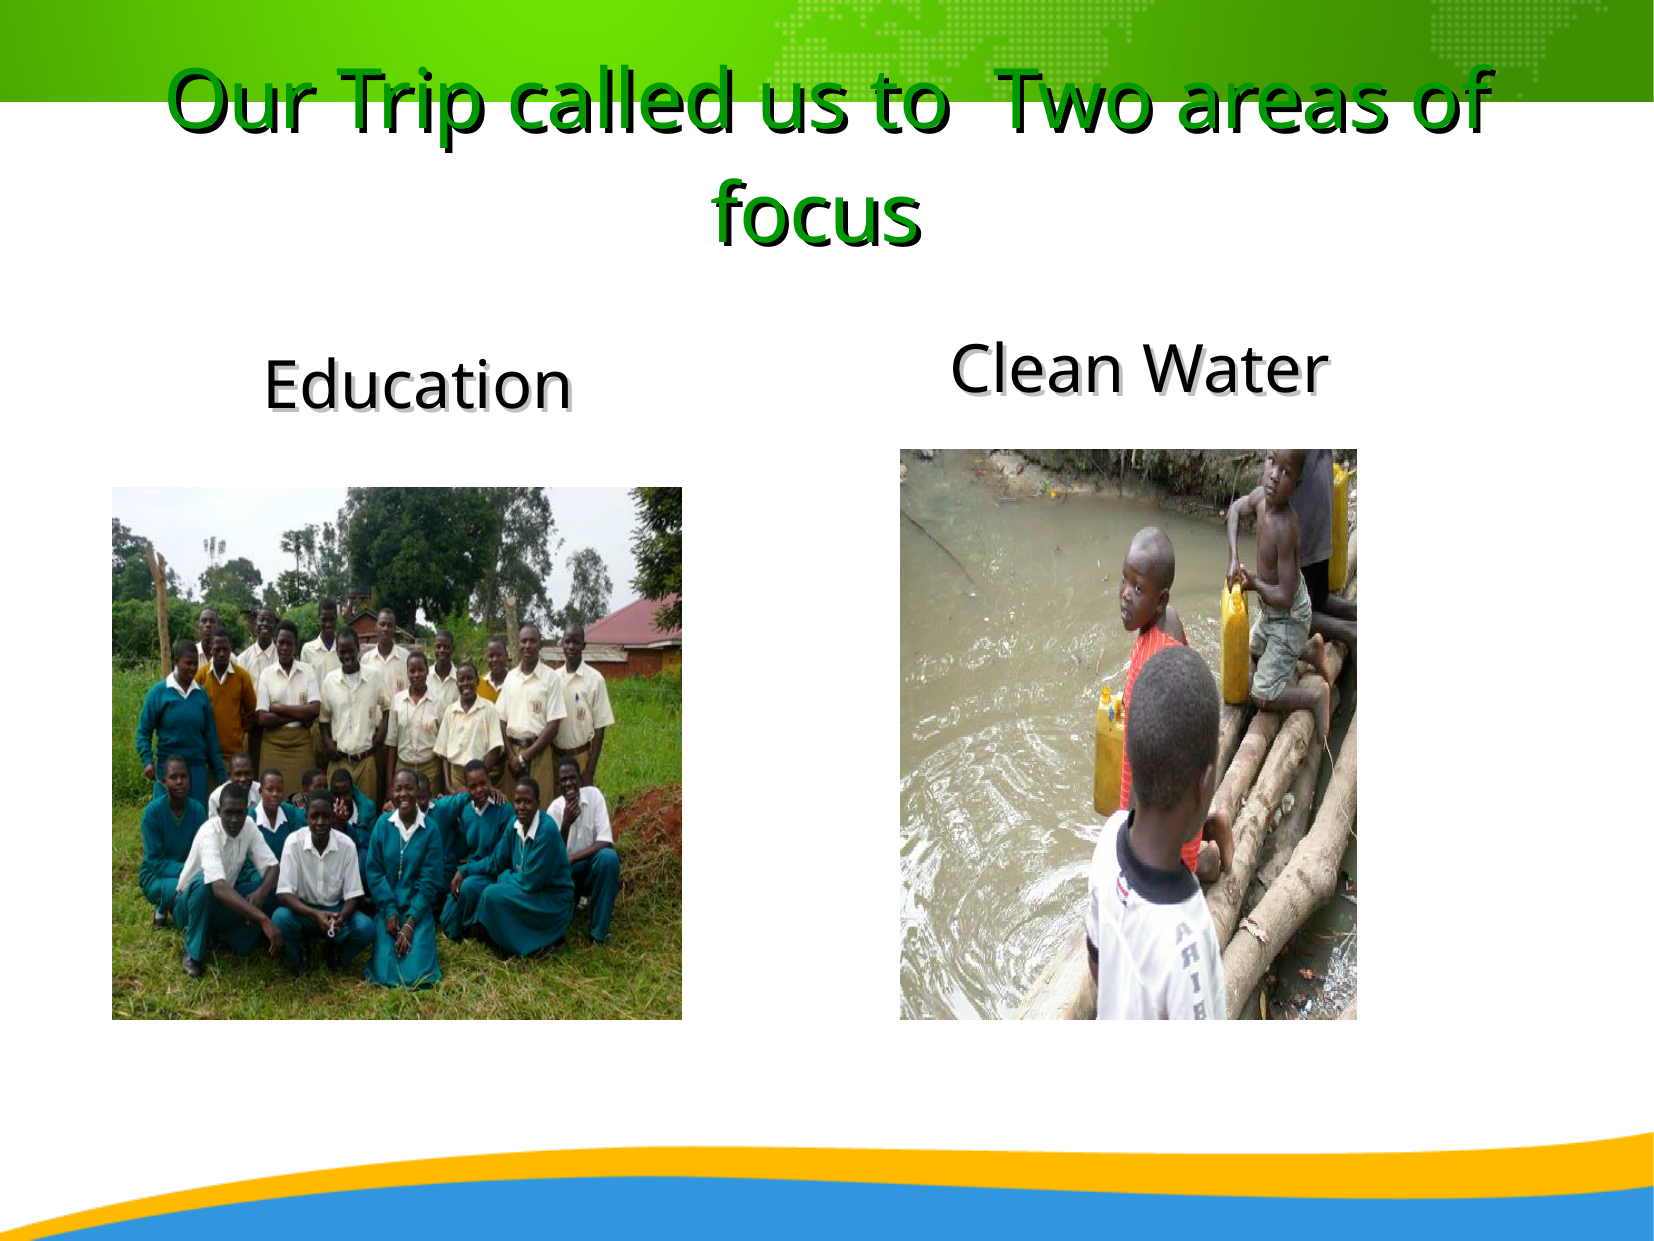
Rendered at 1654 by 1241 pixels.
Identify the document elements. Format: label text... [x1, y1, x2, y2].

picture [900, 449, 1357, 1020]
picture [112, 487, 682, 1020]
title Our Trip called us to Two areas of focus [82, 56, 1571, 250]
picture [0, 1132, 1654, 1241]
picture [0, 0, 1654, 102]
list Education [262, 337, 664, 467]
list Clean Water [949, 321, 1351, 451]
